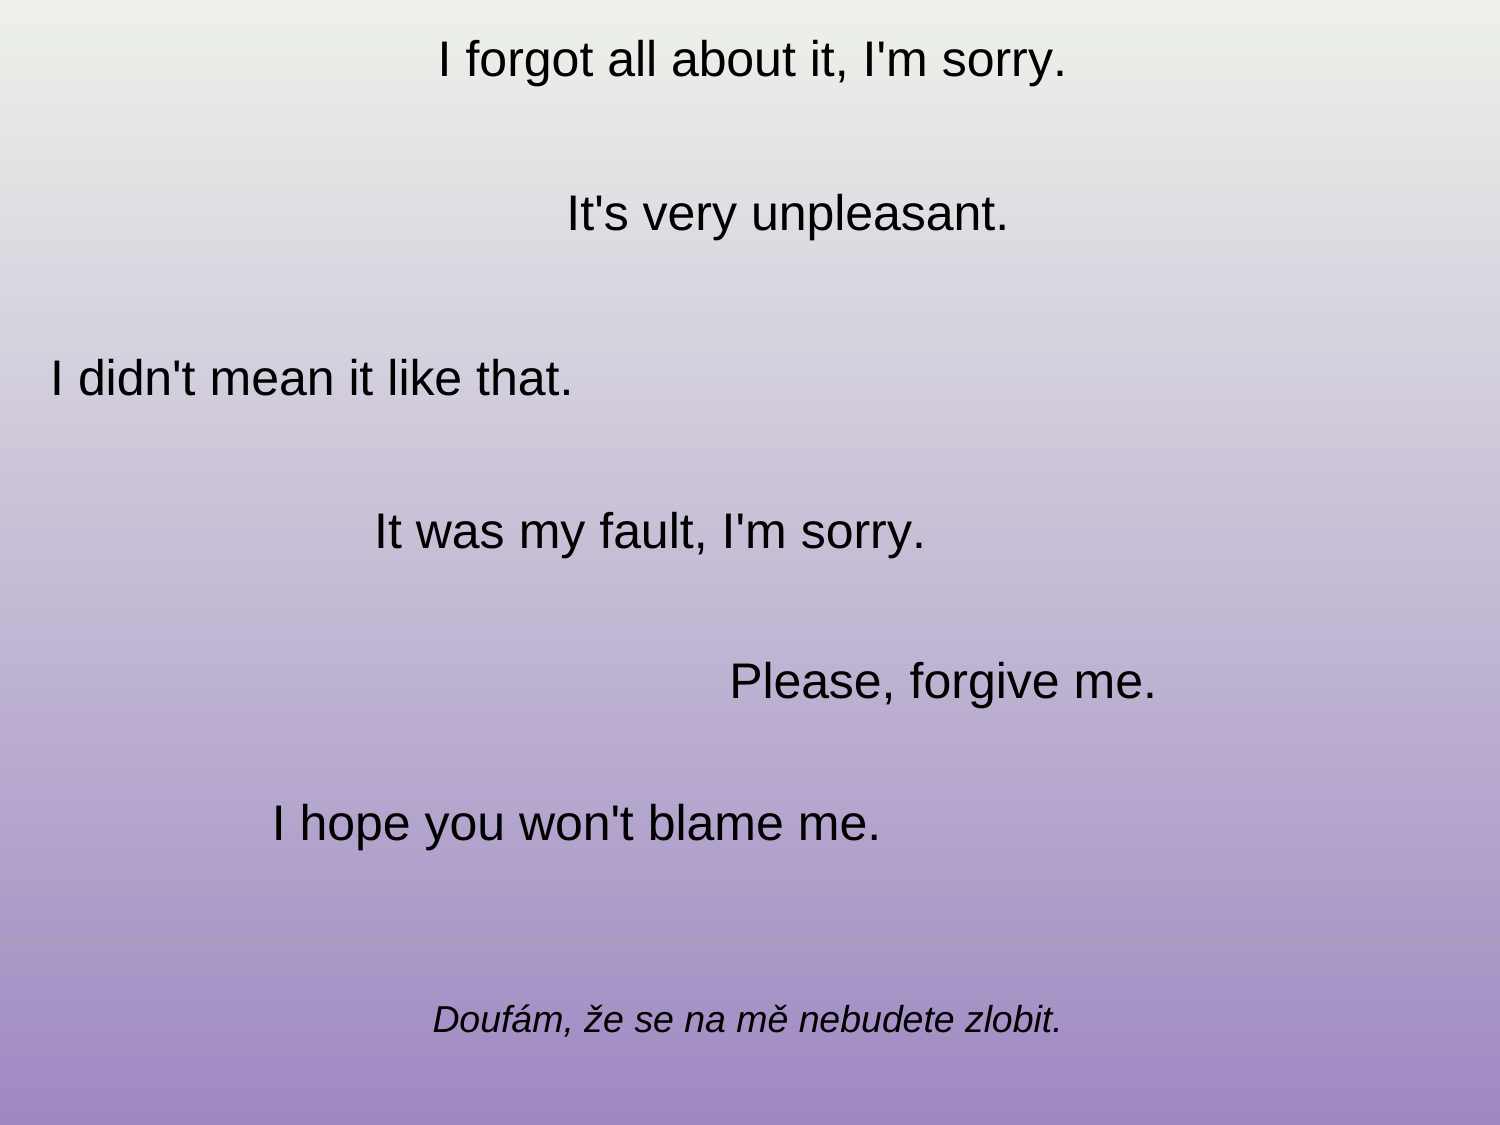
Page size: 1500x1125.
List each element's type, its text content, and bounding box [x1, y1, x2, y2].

text_box Doufám, že se na mě nebudete zlobit. [417, 987, 1078, 1049]
text_box Please, forgive me. [714, 640, 1217, 716]
text_box It's very unpleasant. [551, 172, 1025, 249]
text_box I hope you won't blame me. [257, 782, 897, 858]
text_box I forgot all about it, I'm sorry. [5, 18, 1500, 95]
text_box I didn't mean it like that. [35, 337, 1500, 414]
text_box It was my fault, I'm sorry. [359, 491, 942, 567]
